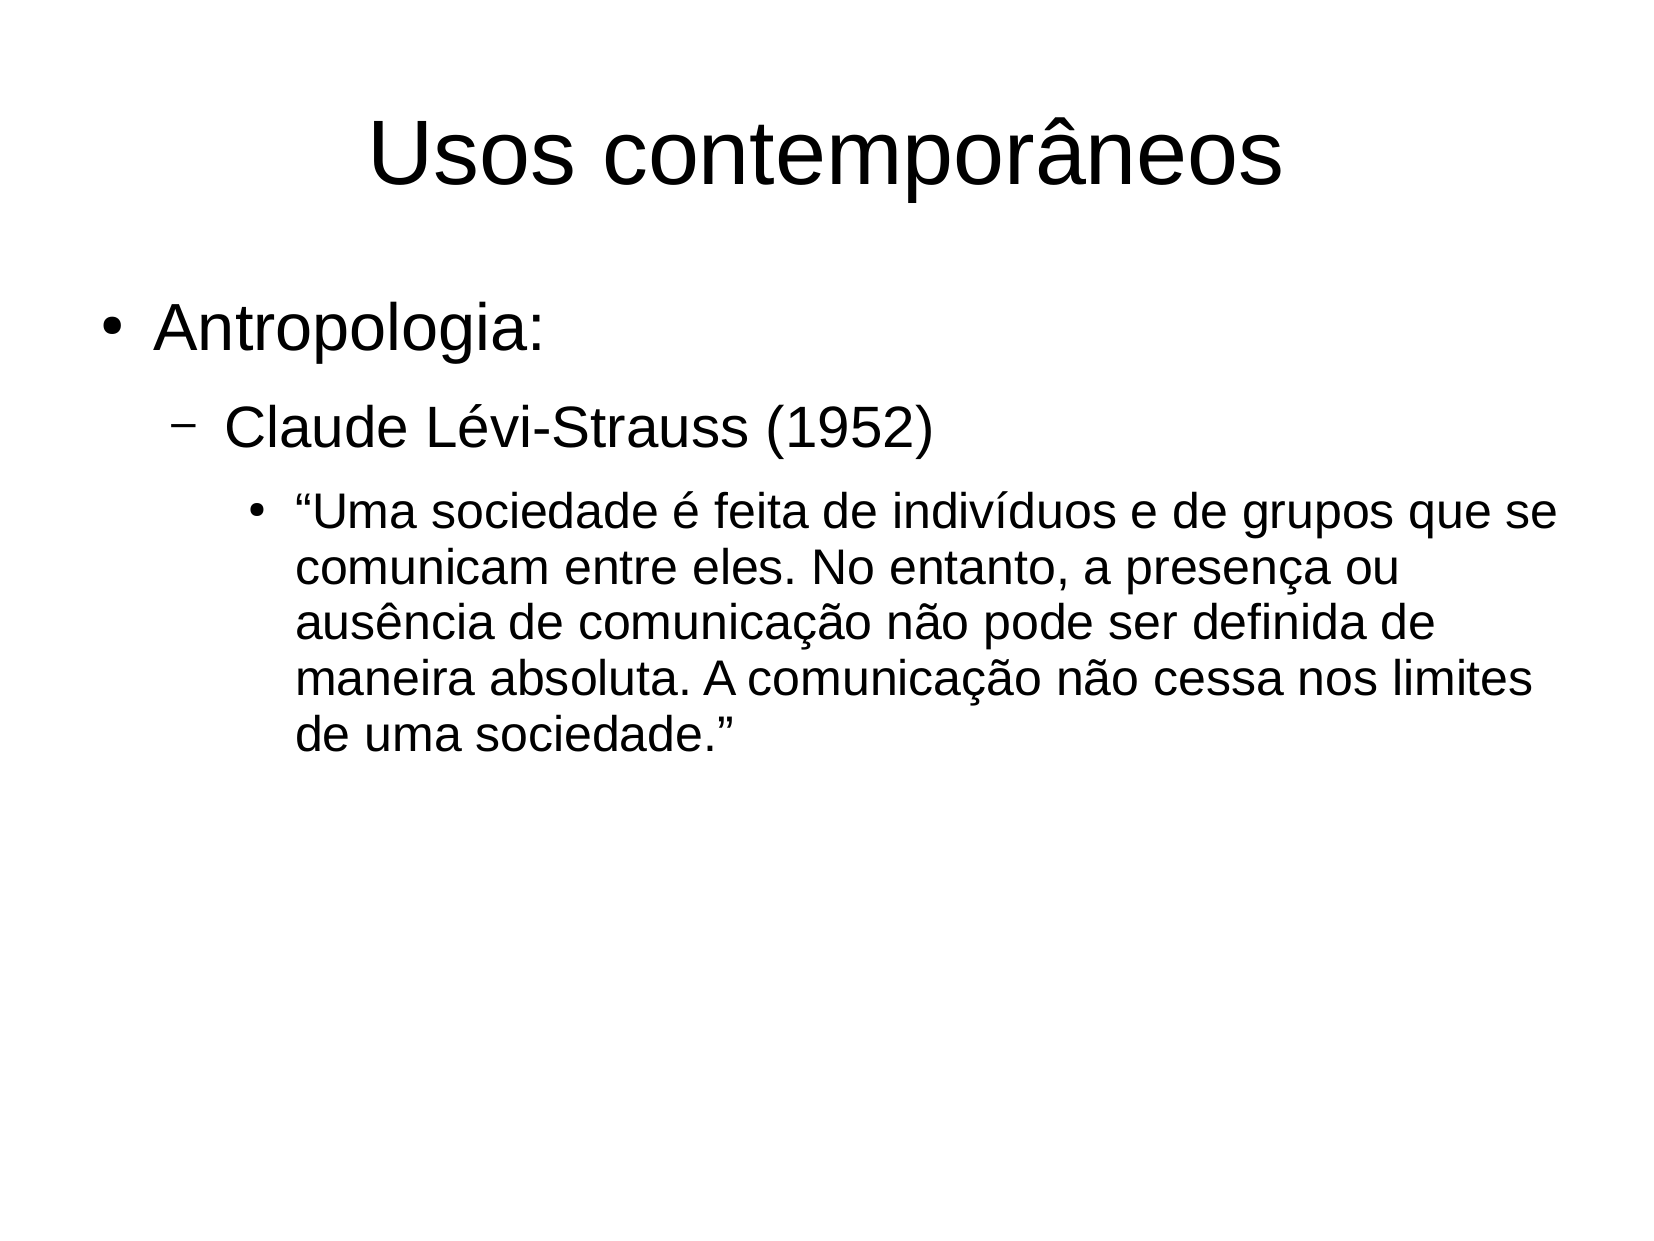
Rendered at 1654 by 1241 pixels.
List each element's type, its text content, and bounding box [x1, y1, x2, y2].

title Usos contemporâneos [82, 49, 1571, 257]
list Antropologia: Claude Lévi-Strauss (1952) “Uma sociedade é feita de indivíduos e de grupos que se comunicam entre eles. No entanto, a presença ou ausência de comunicação não pode ser definida de maneira absoluta. A comunicação não cessa nos limites de uma sociedade.” [82, 290, 1571, 1109]
